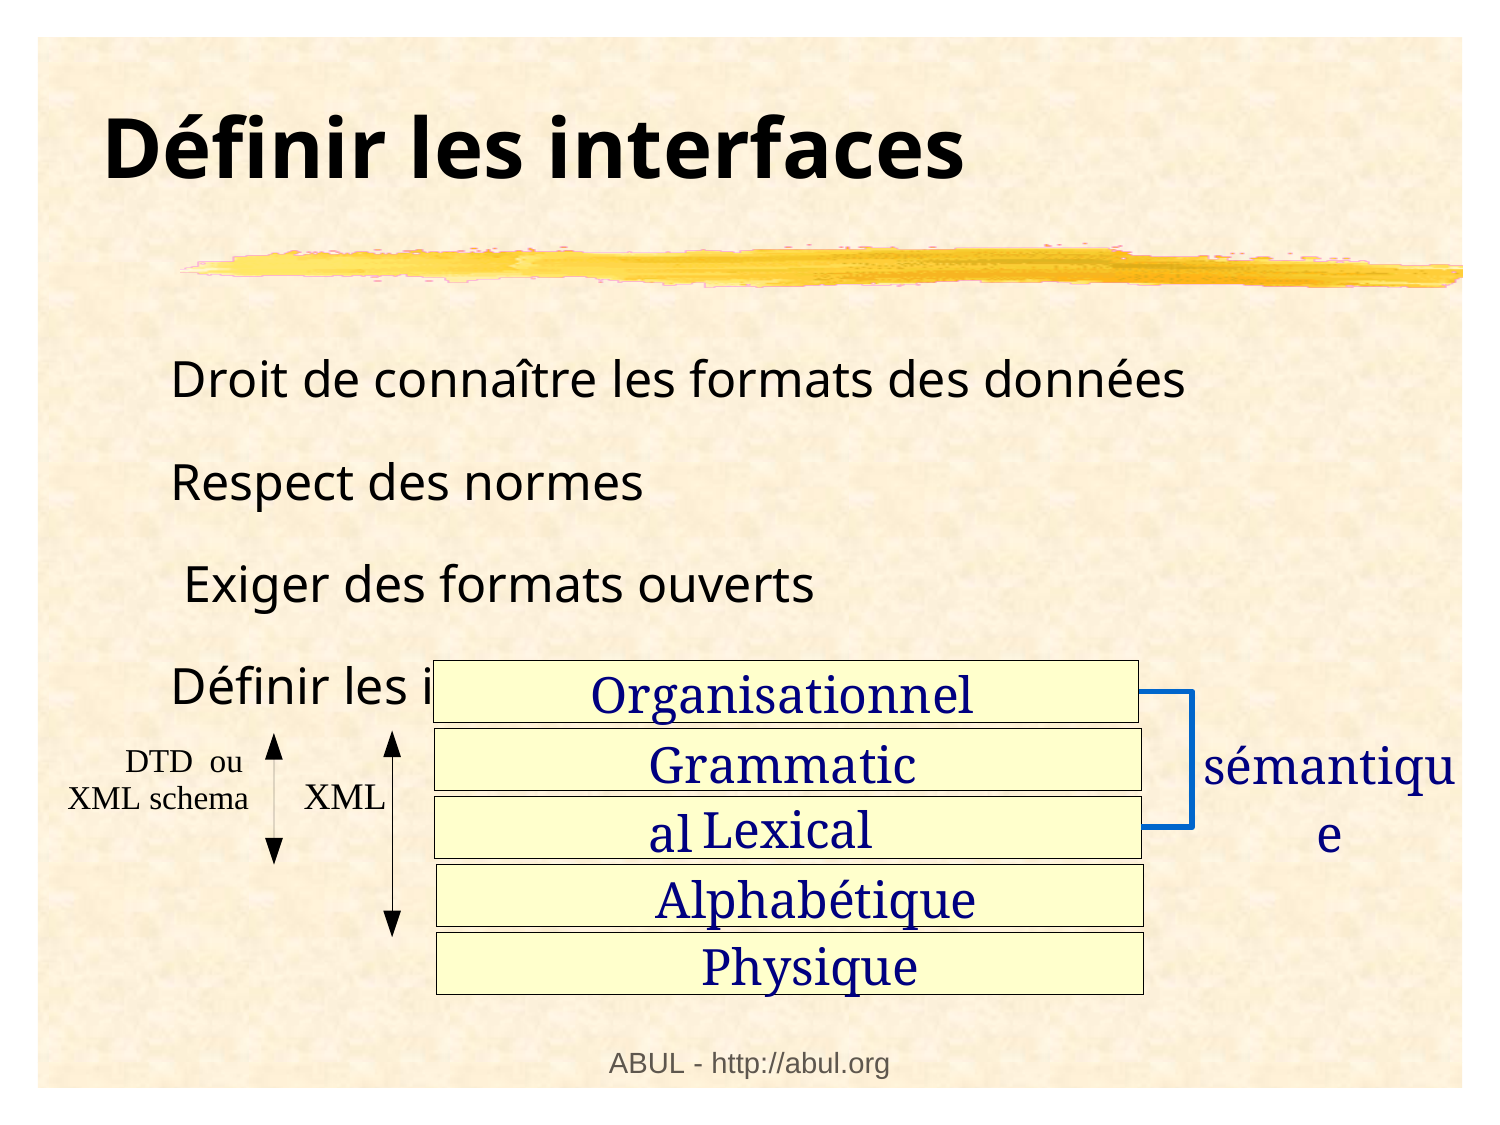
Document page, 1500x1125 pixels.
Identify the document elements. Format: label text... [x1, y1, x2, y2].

text_box [905, 960, 911, 969]
text_box Droit de connaître les formats des données Respect des normes Exiger des formats ouverts Définir les interfaces sur les 5 niveaux : [170, 309, 1382, 664]
text_box [436, 864, 711, 927]
text_box [856, 932, 1144, 995]
text_box DTD ou XML schema [67, 742, 283, 836]
text_box Lexical [451, 795, 1125, 856]
text_box Organisationnel [443, 660, 1123, 721]
text_box [434, 728, 1142, 791]
text_box Grammatical [649, 730, 929, 792]
picture [37, 37, 1463, 1088]
text_box XML [303, 775, 393, 829]
text_box [673, 660, 1139, 723]
text_box [434, 796, 1142, 859]
text_box Physique [701, 932, 905, 993]
text_box [436, 932, 770, 995]
text_box Alphabétique [655, 864, 940, 926]
text_box sémantique [1197, 730, 1463, 792]
text_box [914, 864, 1144, 927]
text_box [433, 660, 654, 723]
title Définir les interfaces [101, 39, 1312, 253]
